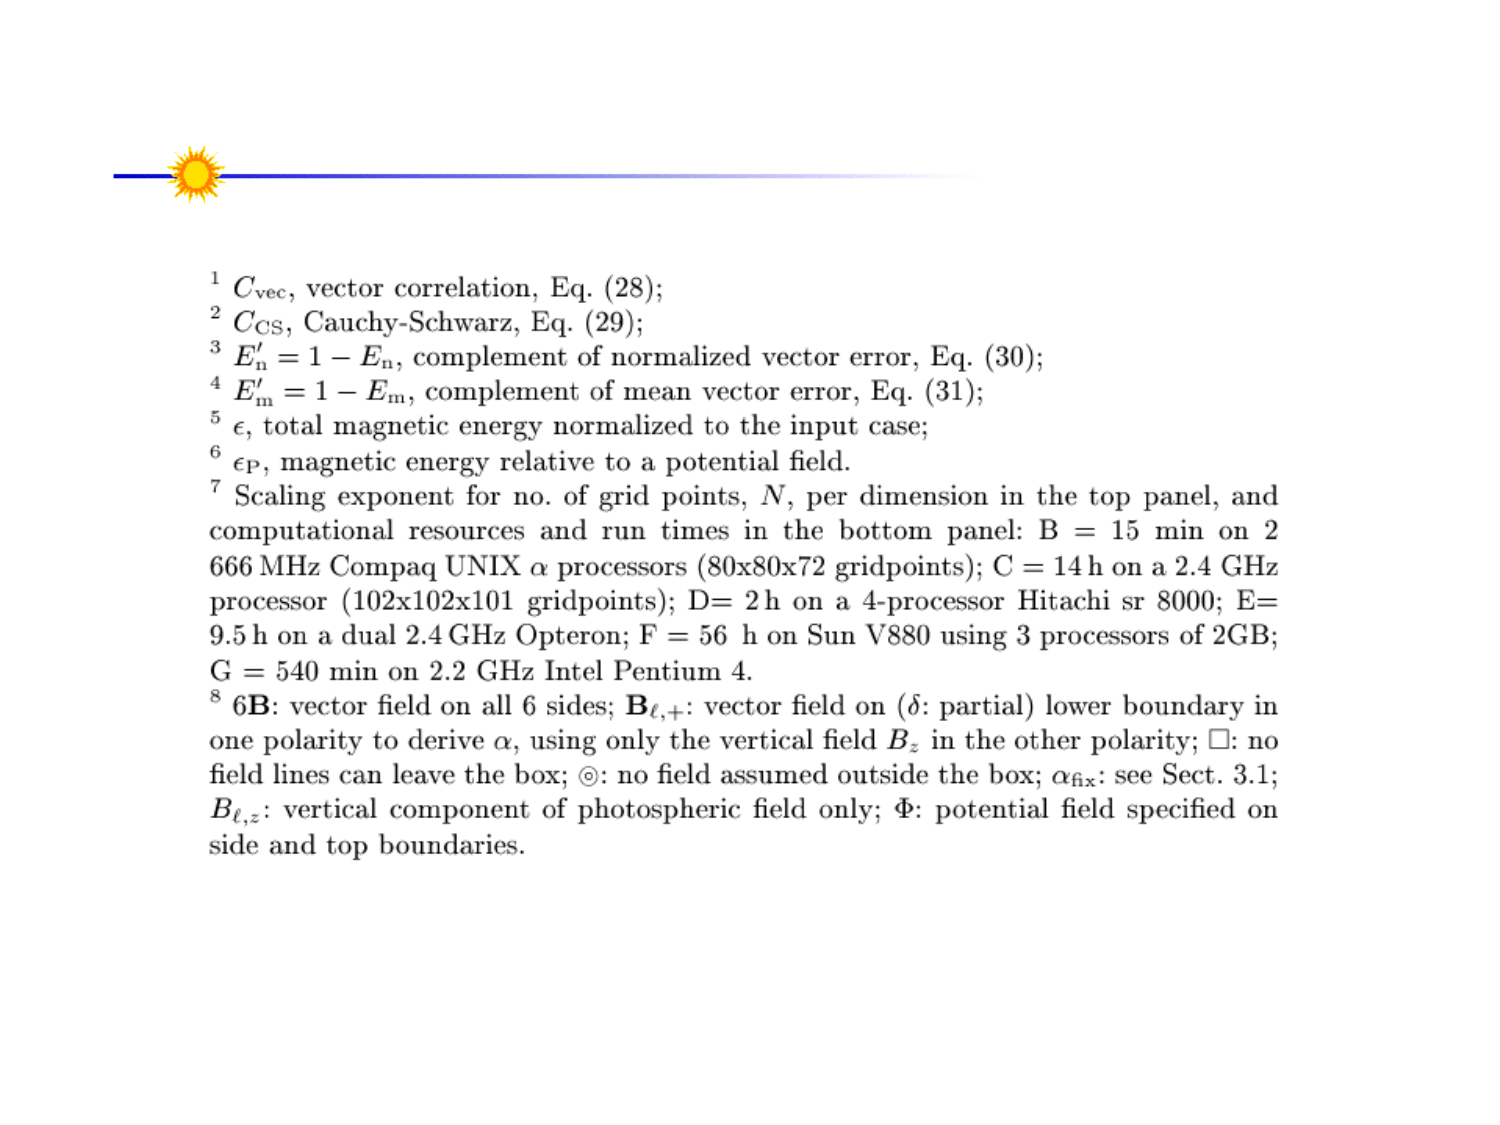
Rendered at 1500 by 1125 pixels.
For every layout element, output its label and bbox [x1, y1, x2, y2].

picture [112, 144, 991, 209]
picture [191, 267, 1325, 865]
